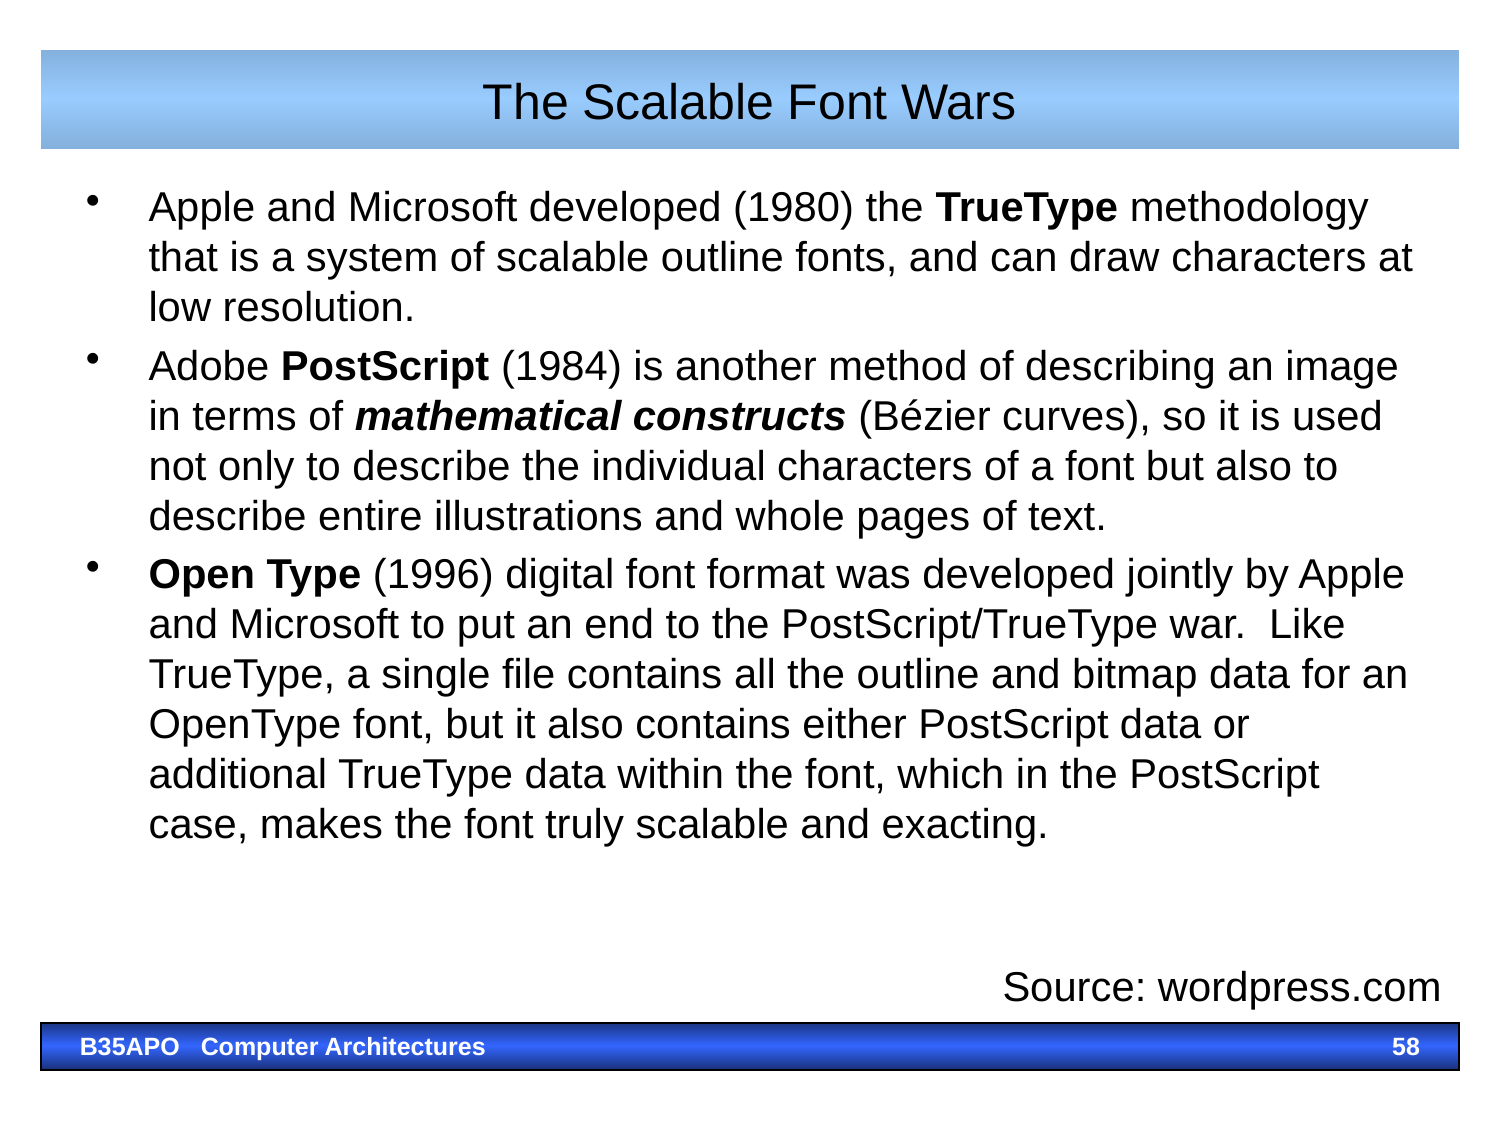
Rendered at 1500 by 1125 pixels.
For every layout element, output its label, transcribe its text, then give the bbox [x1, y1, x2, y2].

slide_number <number> [1340, 1023, 1436, 1069]
list Apple and Microsoft developed (1980) the TrueType methodology that is a system of scalable outline fonts, and can draw characters at low resolution. Adobe PostScript (1984) is another method of describing an image in terms of mathematical constructs (Bézier curves), so it is used not only to describe the individual characters of a font but also to describe entire illustrations and whole pages of text. Open Type (1996) digital font format was developed jointly by Apple and Microsoft to put an end to the PostScript/TrueType war. Like TrueType, a single file contains all the outline and bitmap data for an OpenType font, but it also contains either PostScript data or additional TrueType data within the font, which in the PostScript case, makes the font truly scalable and exacting. [64, 172, 1436, 858]
title The Scalable Font Wars [41, 50, 1459, 149]
footer B35APO Computer Architectures [64, 1023, 1424, 1071]
text_box Source: wordpress.com [987, 952, 1457, 1018]
